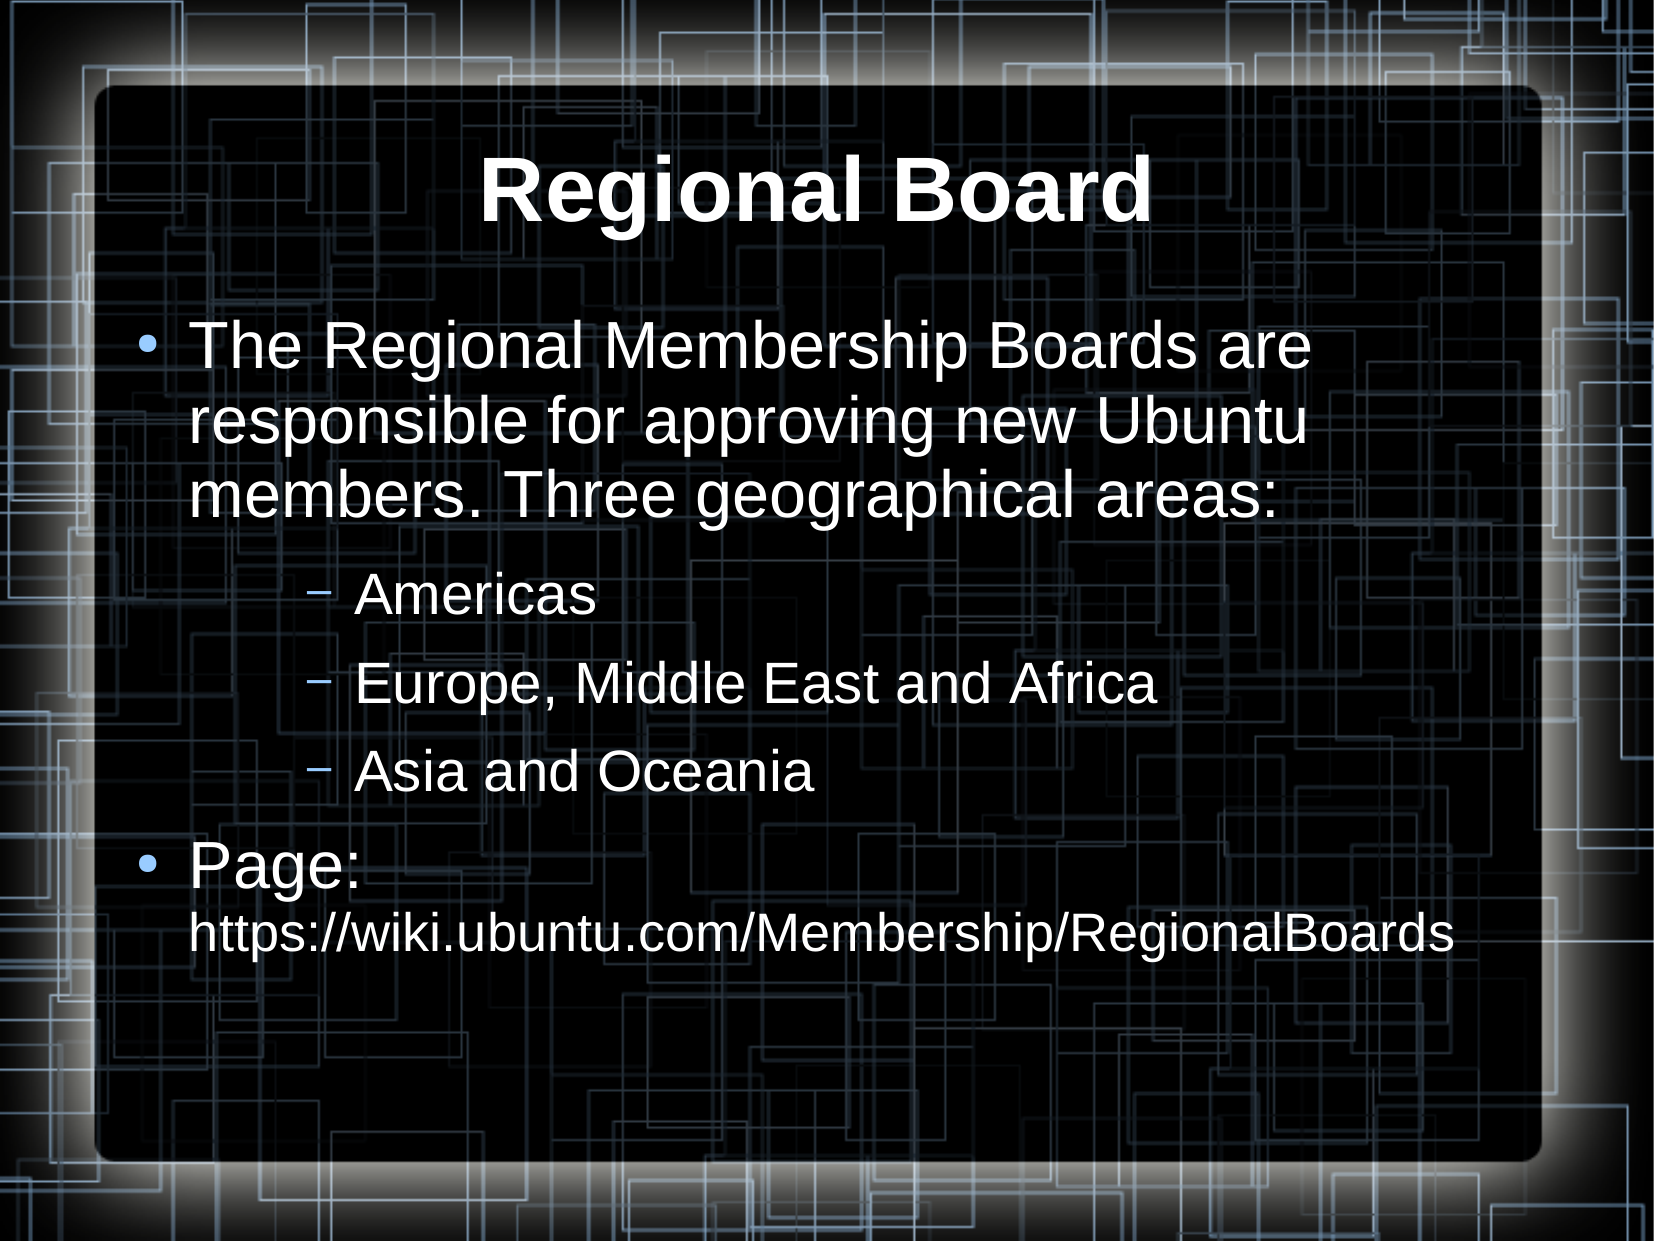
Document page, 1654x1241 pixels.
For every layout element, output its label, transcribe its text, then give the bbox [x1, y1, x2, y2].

picture [0, 0, 1654, 1241]
title Regional Board [106, 104, 1530, 277]
list The Regional Membership Boards are responsible for approving new Ubuntu members. Three geographical areas: Americas Europe, Middle East and Africa Asia and Oceania Page: https://wiki.ubuntu.com/Membership/RegionalBoards [118, 307, 1512, 1112]
